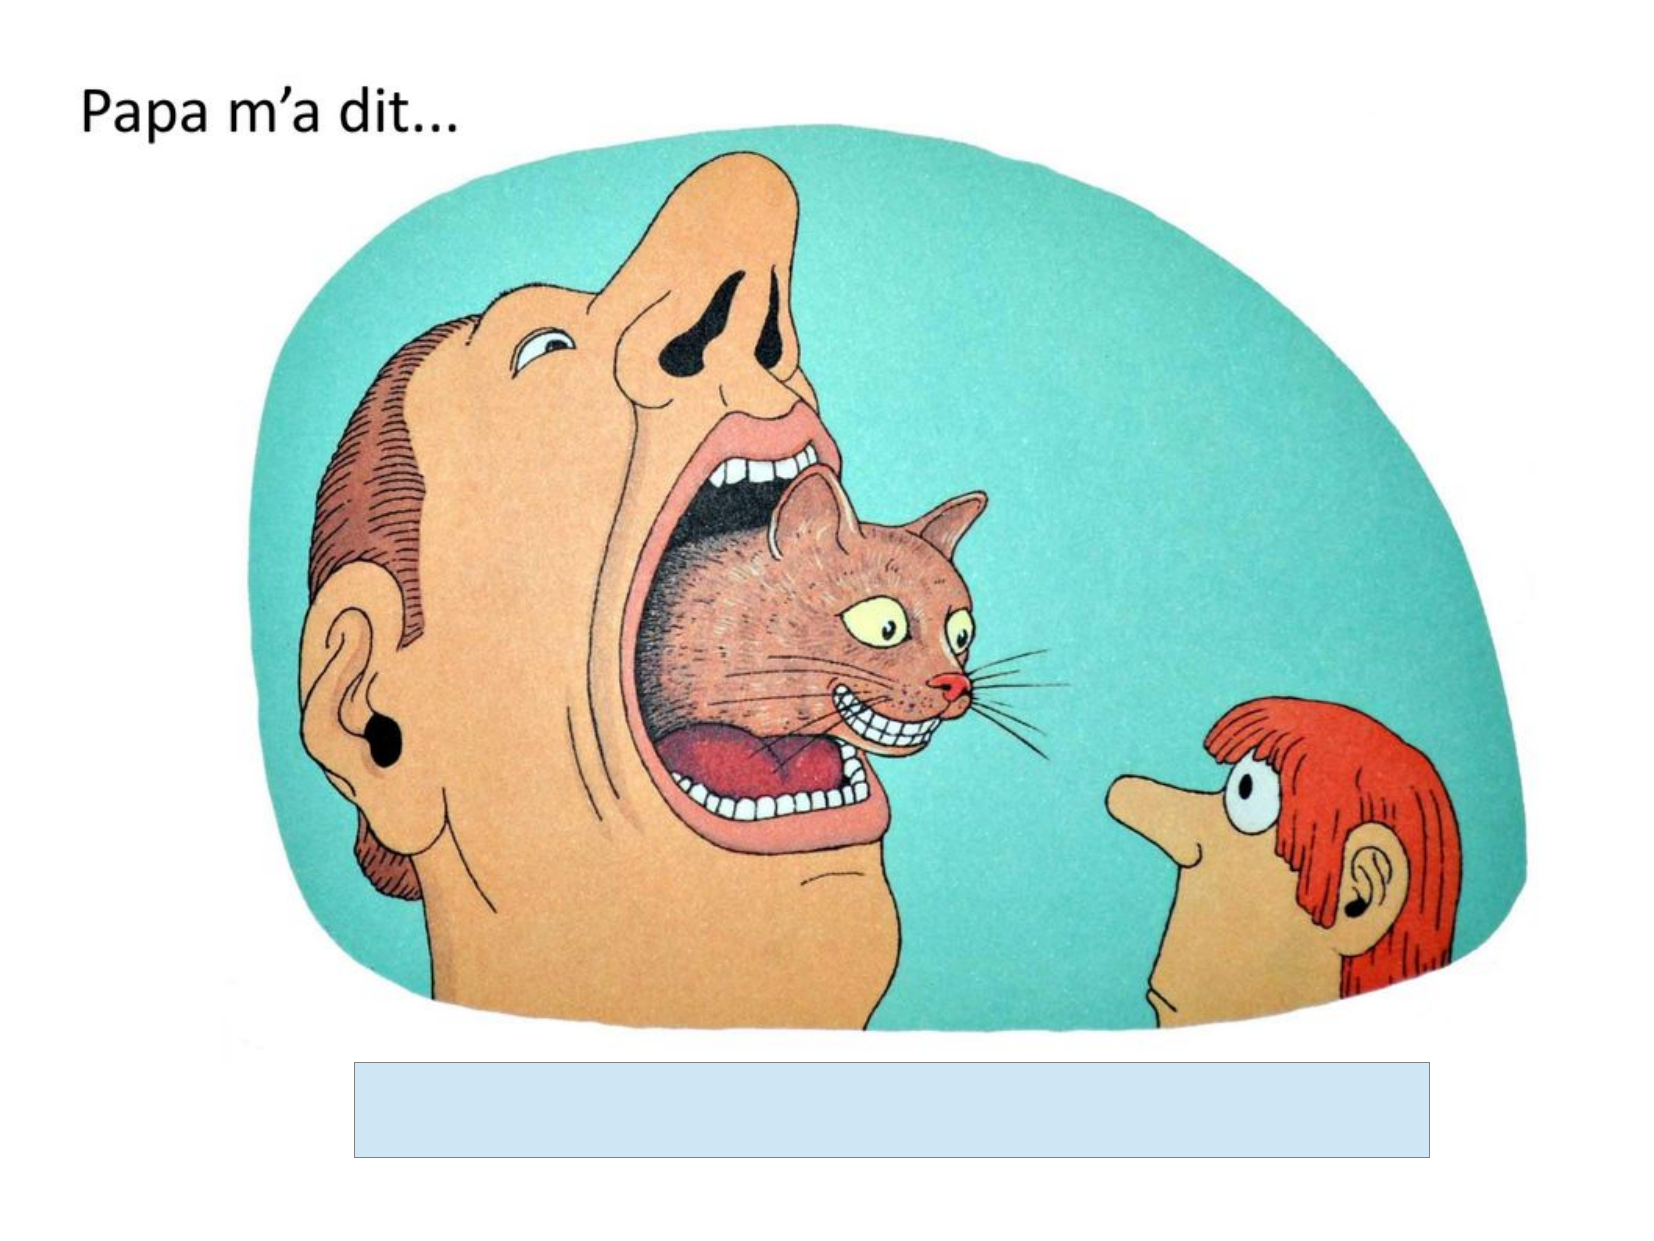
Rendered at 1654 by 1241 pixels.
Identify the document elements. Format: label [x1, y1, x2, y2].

text_box [354, 1062, 1430, 1158]
picture [38, 24, 1639, 1225]
